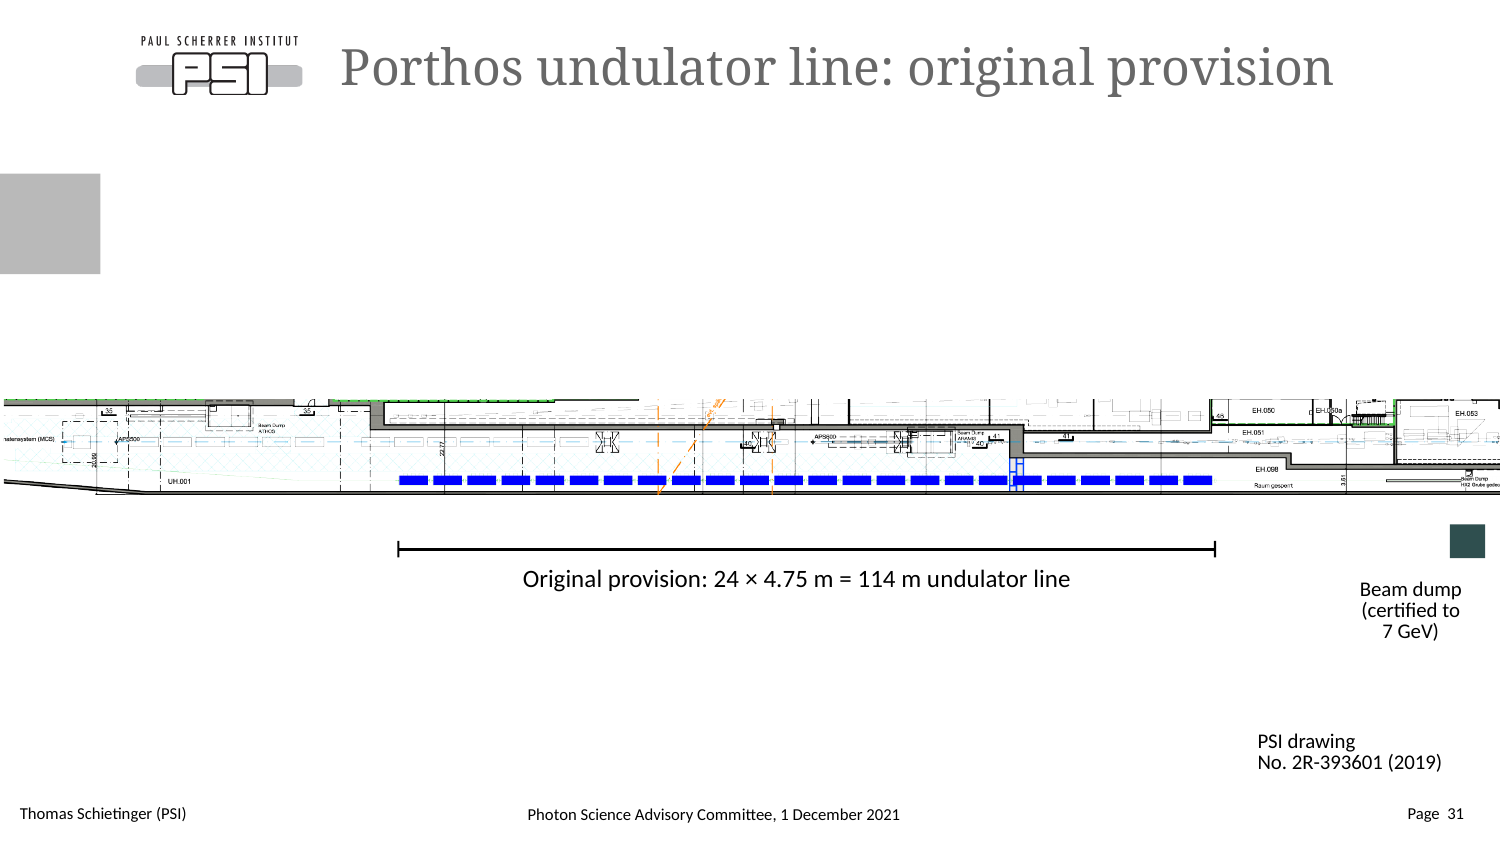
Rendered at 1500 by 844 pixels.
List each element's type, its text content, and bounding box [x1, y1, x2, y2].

text_box [535, 475, 565, 485]
text_box Original provision: 24 × 4.75 m = 114 m undulator line [508, 561, 1121, 604]
text_box [1115, 475, 1144, 485]
text_box [1012, 475, 1042, 485]
text_box [944, 475, 974, 485]
text_box [637, 475, 667, 485]
text_box [978, 475, 1008, 485]
text_box [1183, 475, 1213, 485]
text_box [399, 475, 428, 485]
text_box [1149, 475, 1178, 485]
text_box [774, 475, 803, 485]
text_box [876, 475, 906, 485]
text_box [1081, 475, 1110, 485]
text_box [740, 475, 769, 485]
text_box [1047, 475, 1076, 485]
text_box [433, 475, 462, 485]
text_box [672, 475, 701, 485]
text_box [501, 475, 531, 485]
text_box PSI drawing No. 2R-393601 (2019) [1242, 725, 1458, 785]
text_box [910, 475, 940, 485]
text_box [467, 475, 497, 485]
text_box [569, 475, 599, 485]
title Porthos undulator line: original provision [340, 35, 1442, 98]
text_box [603, 475, 633, 485]
text_box [1449, 524, 1486, 559]
text_box [842, 475, 872, 485]
text_box [706, 475, 735, 485]
text_box Beam dump (certified to 7 GeV) [1334, 573, 1488, 651]
text_box [808, 475, 837, 485]
picture [3, 399, 1500, 495]
